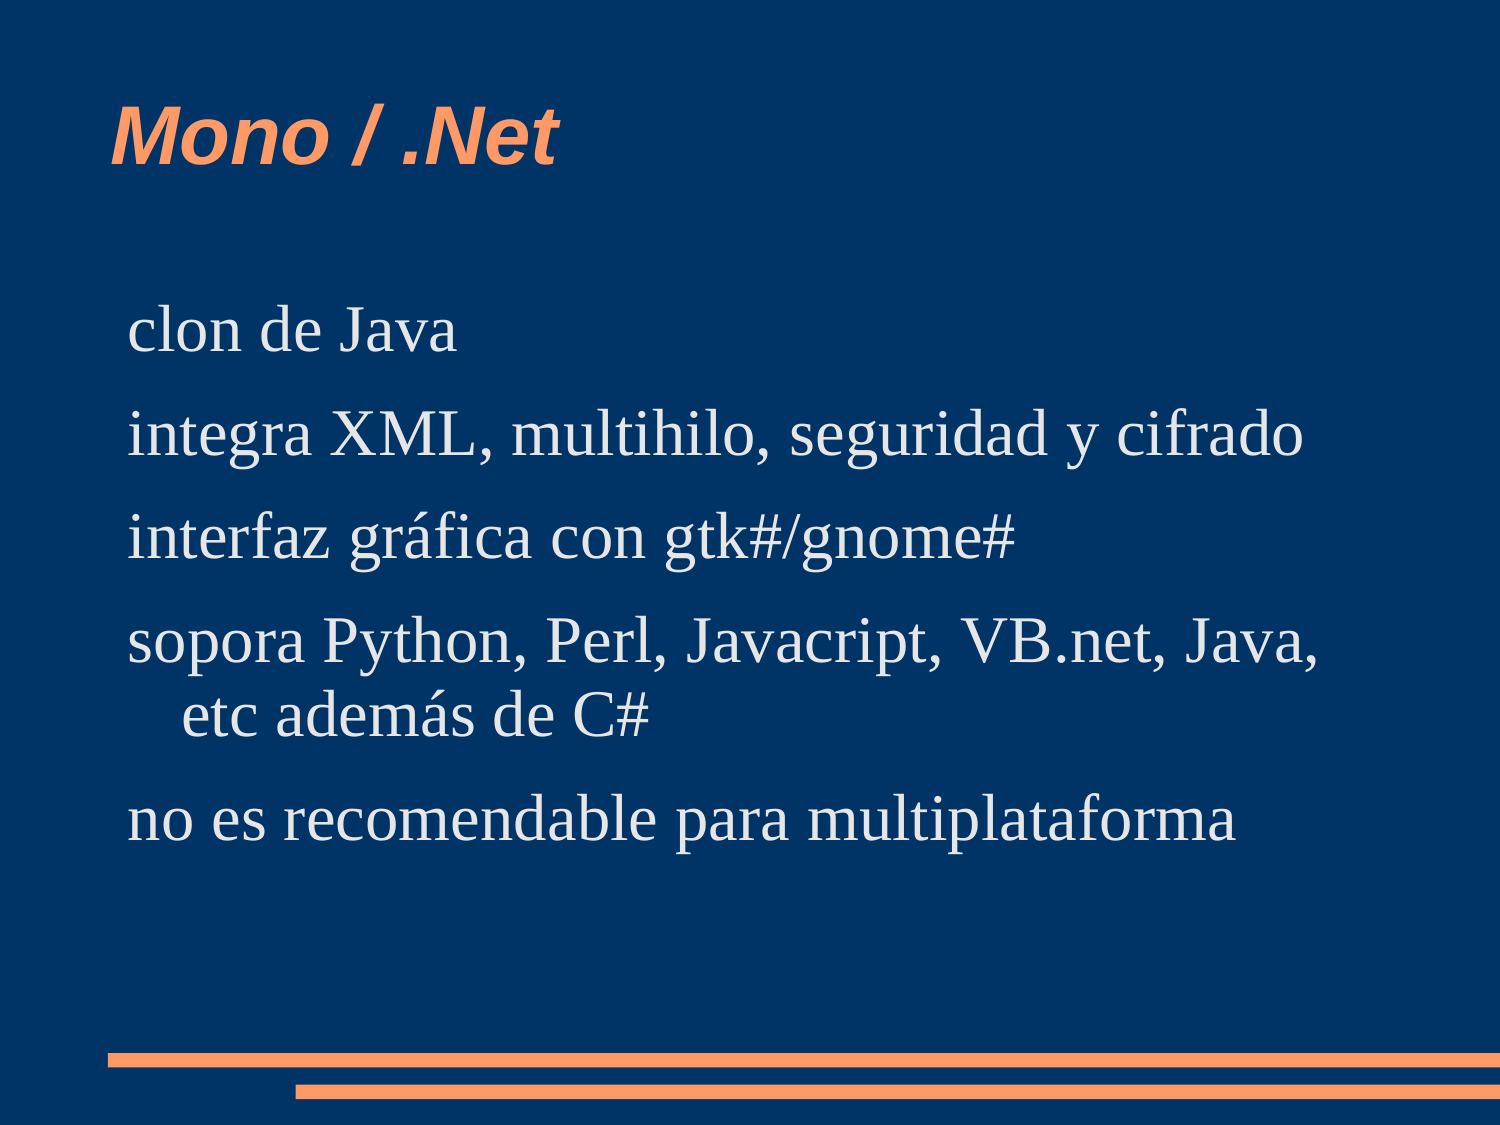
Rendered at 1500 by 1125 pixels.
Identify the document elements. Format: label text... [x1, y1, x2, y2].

list clon de Java integra XML, multihilo, seguridad y cifrado interfaz gráfica con gtk#/gnome# sopora Python, Perl, Javacript, VB.net, Java, etc además de C# no es recomendable para multiplataforma [110, 292, 1416, 1027]
title Mono / .Net [110, 41, 1392, 230]
